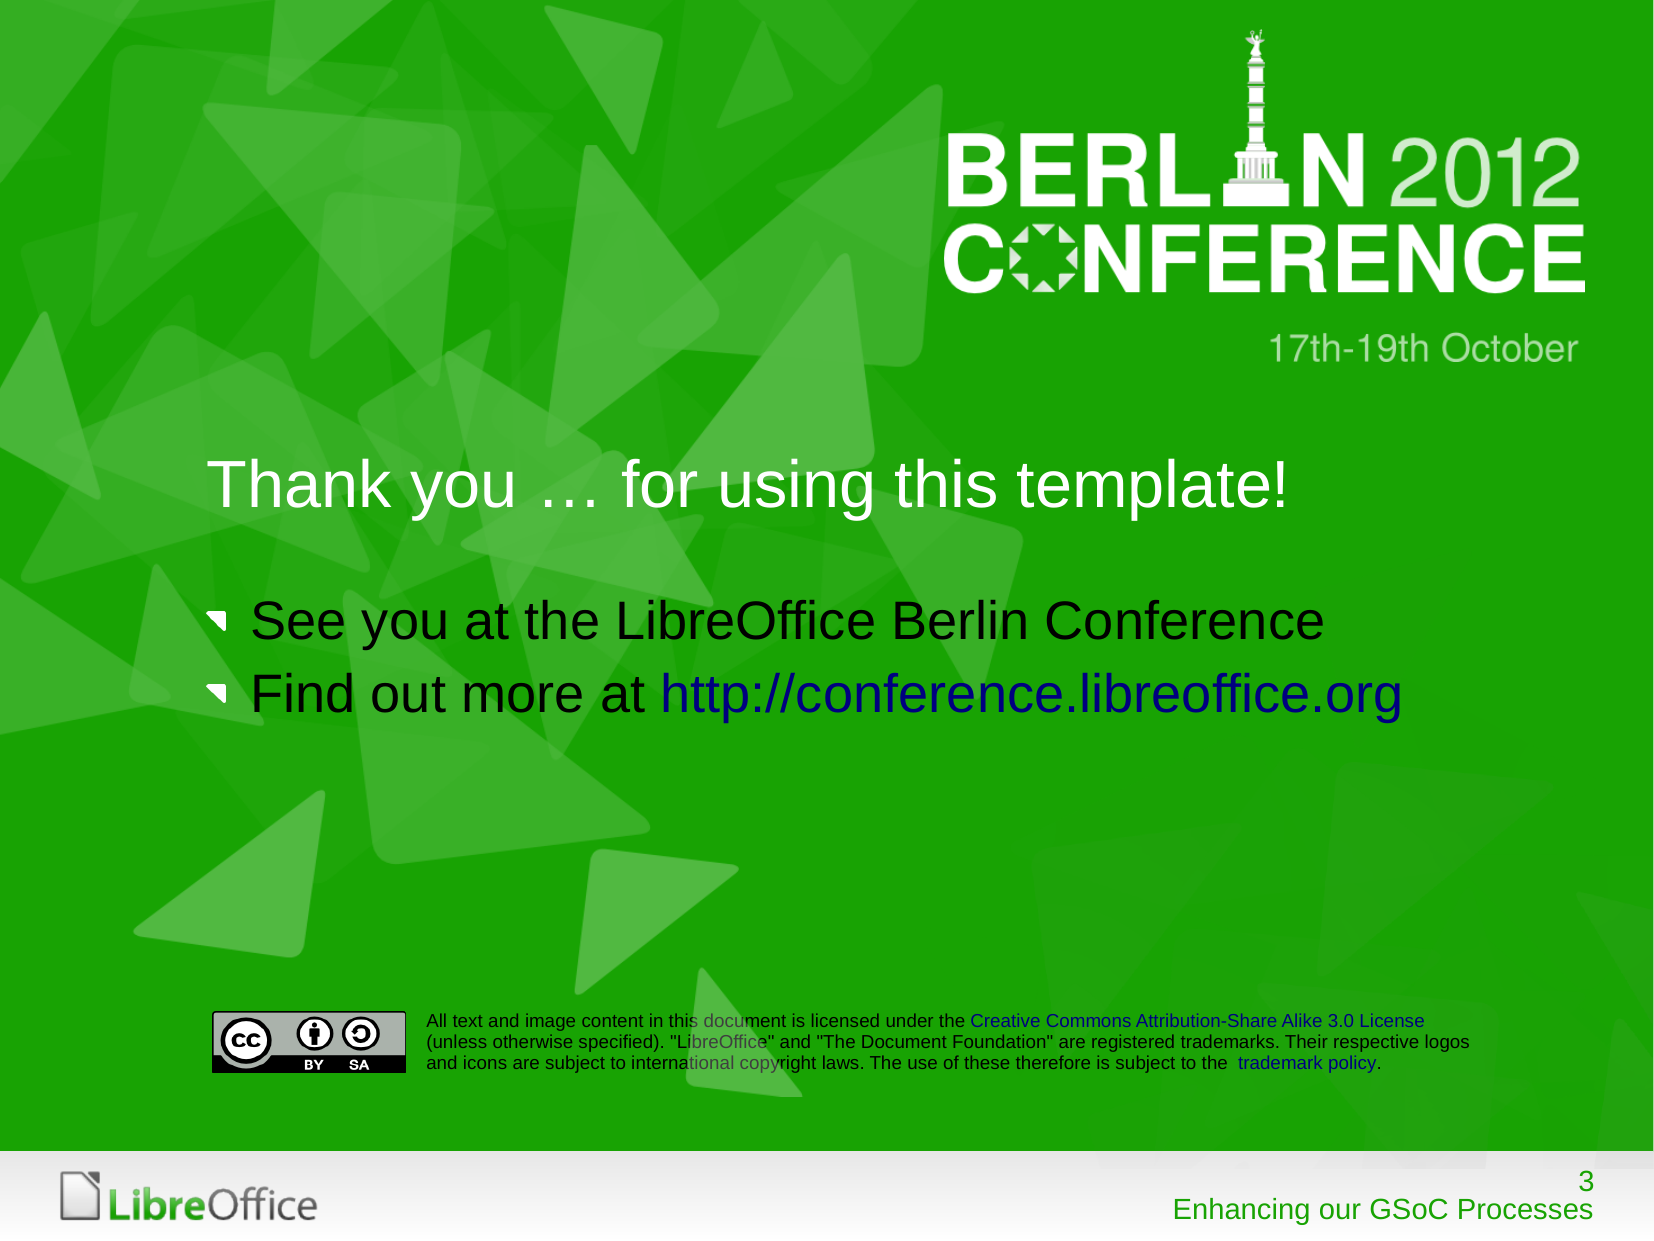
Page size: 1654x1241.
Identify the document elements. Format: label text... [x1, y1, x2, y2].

picture [41, 1152, 337, 1240]
title Thank you … for using this template! [206, 395, 1477, 573]
list See you at the LibreOffice Berlin Conference Find out more at http://conference.libreoffice.org [206, 590, 1477, 945]
picture [0, 0, 1654, 1169]
